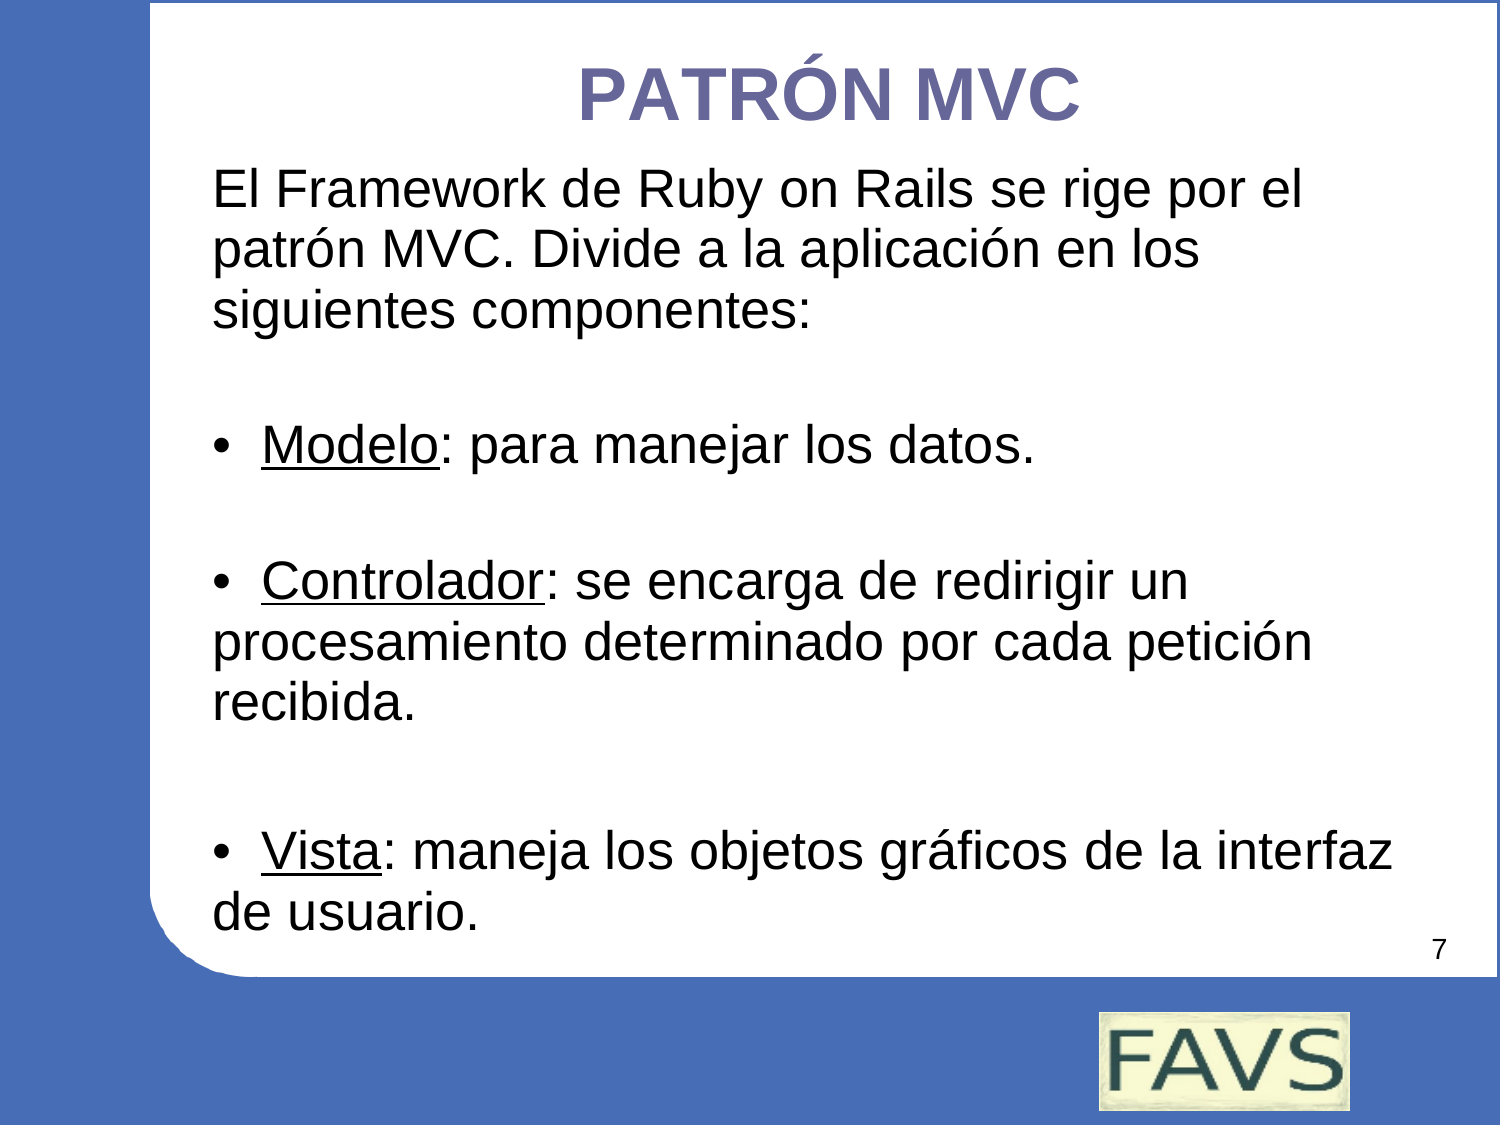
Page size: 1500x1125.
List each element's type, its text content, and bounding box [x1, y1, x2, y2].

picture [0, 0, 1500, 1125]
subtitle El Framework de Ruby on Rails se rige por el patrón MVC. Divide a la aplicación en los siguientes componentes: Modelo: para manejar los datos. Controlador: se encarga de redirigir un procesamiento determinado por cada petición recibida. Vista: maneja los objetos gráficos de la interfaz de usuario. [212, 163, 1448, 937]
title PATRÓN MVC [212, 24, 1447, 163]
